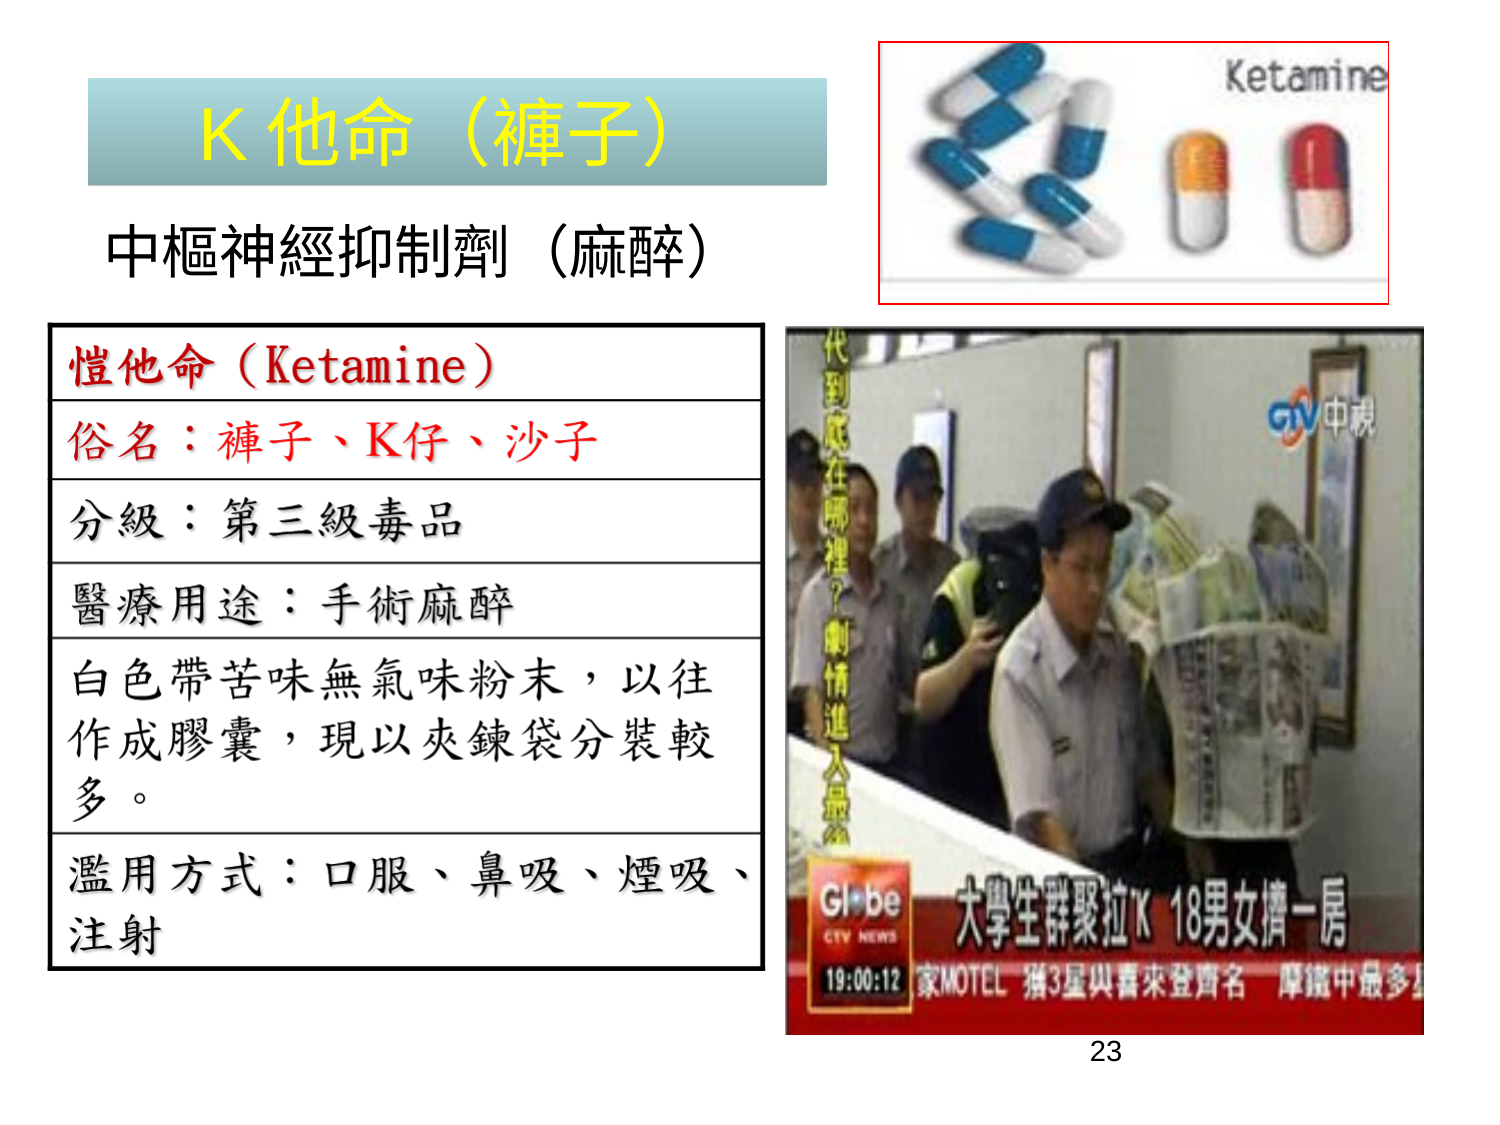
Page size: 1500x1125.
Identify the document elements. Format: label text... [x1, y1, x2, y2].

picture [34, 317, 1424, 1035]
text_box 中樞神經抑制劑（麻醉） [89, 208, 762, 293]
text_box K他命（褲子） [88, 78, 827, 185]
text_box [1074, 1024, 1426, 1103]
picture [879, 42, 1388, 304]
